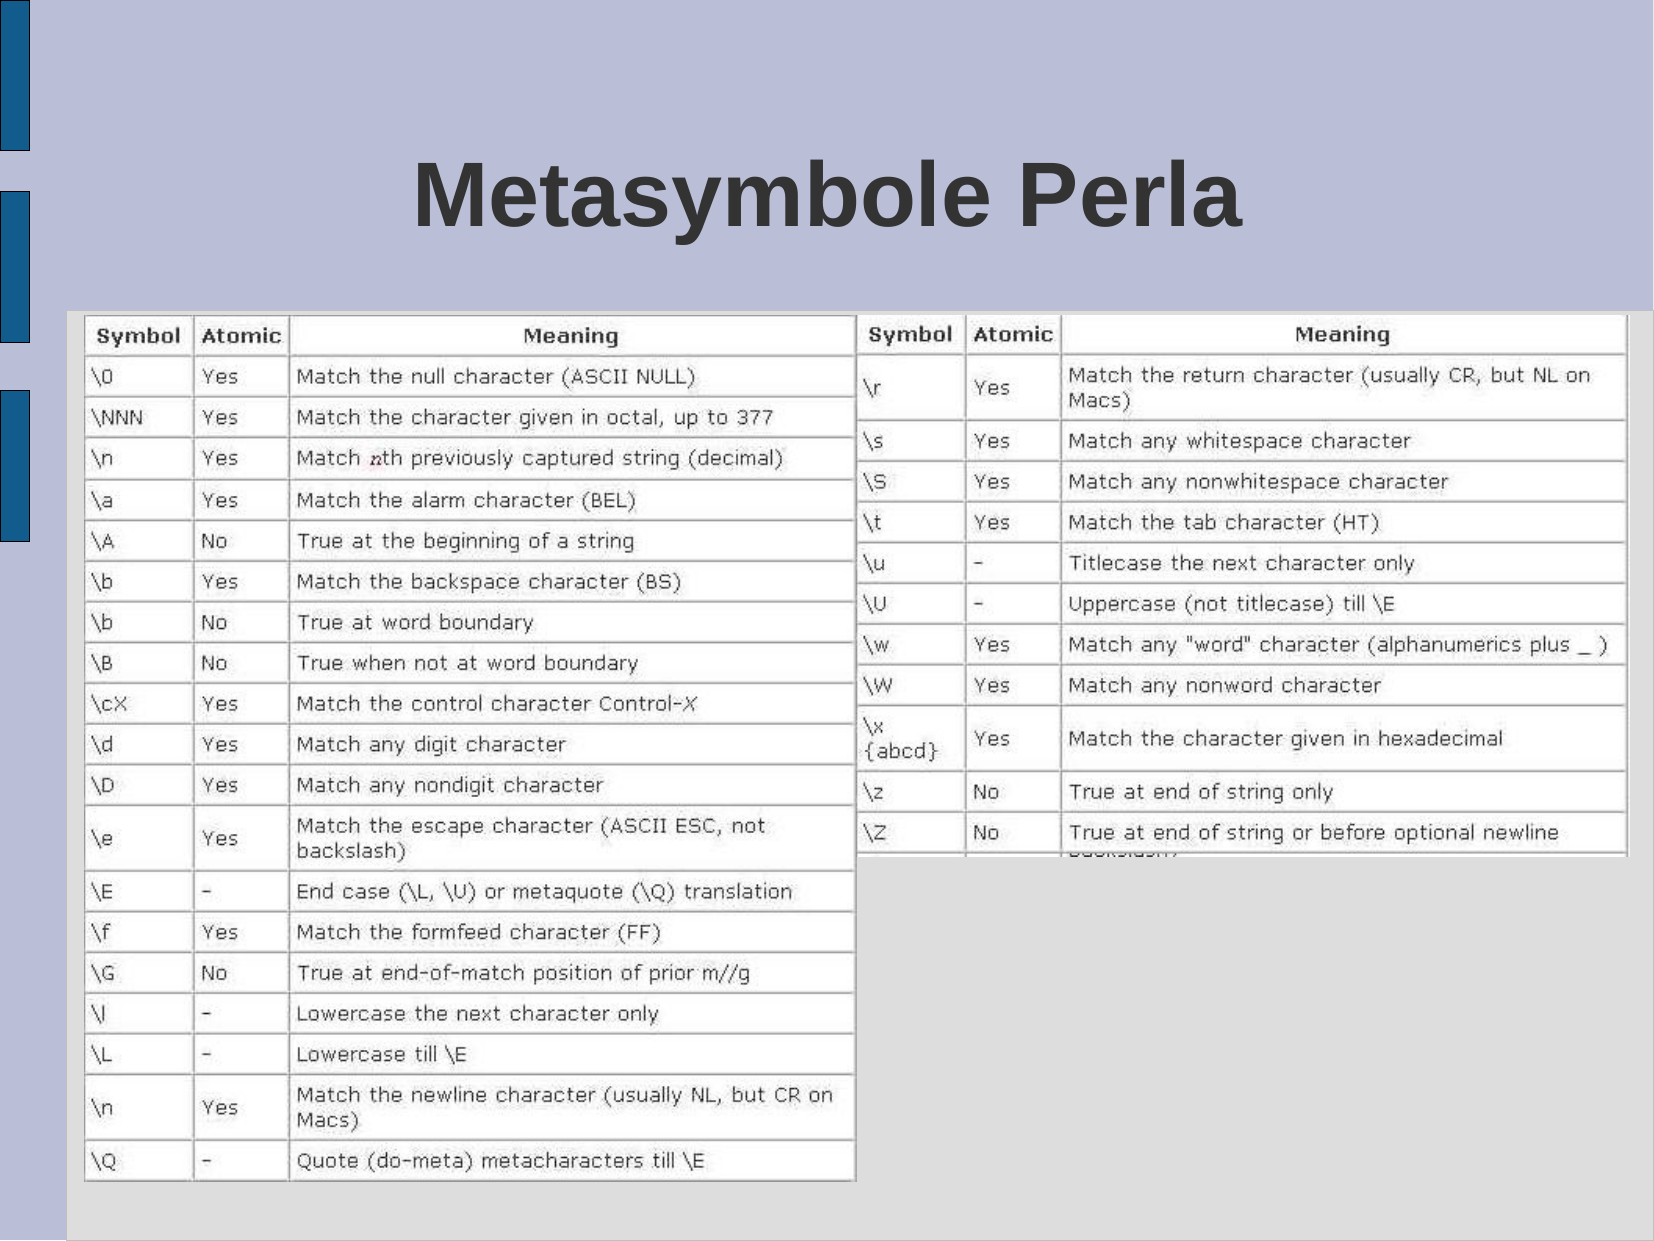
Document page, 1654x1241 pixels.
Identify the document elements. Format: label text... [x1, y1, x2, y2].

picture [84, 315, 1630, 1182]
title Metasymbole Perla [121, 91, 1534, 299]
